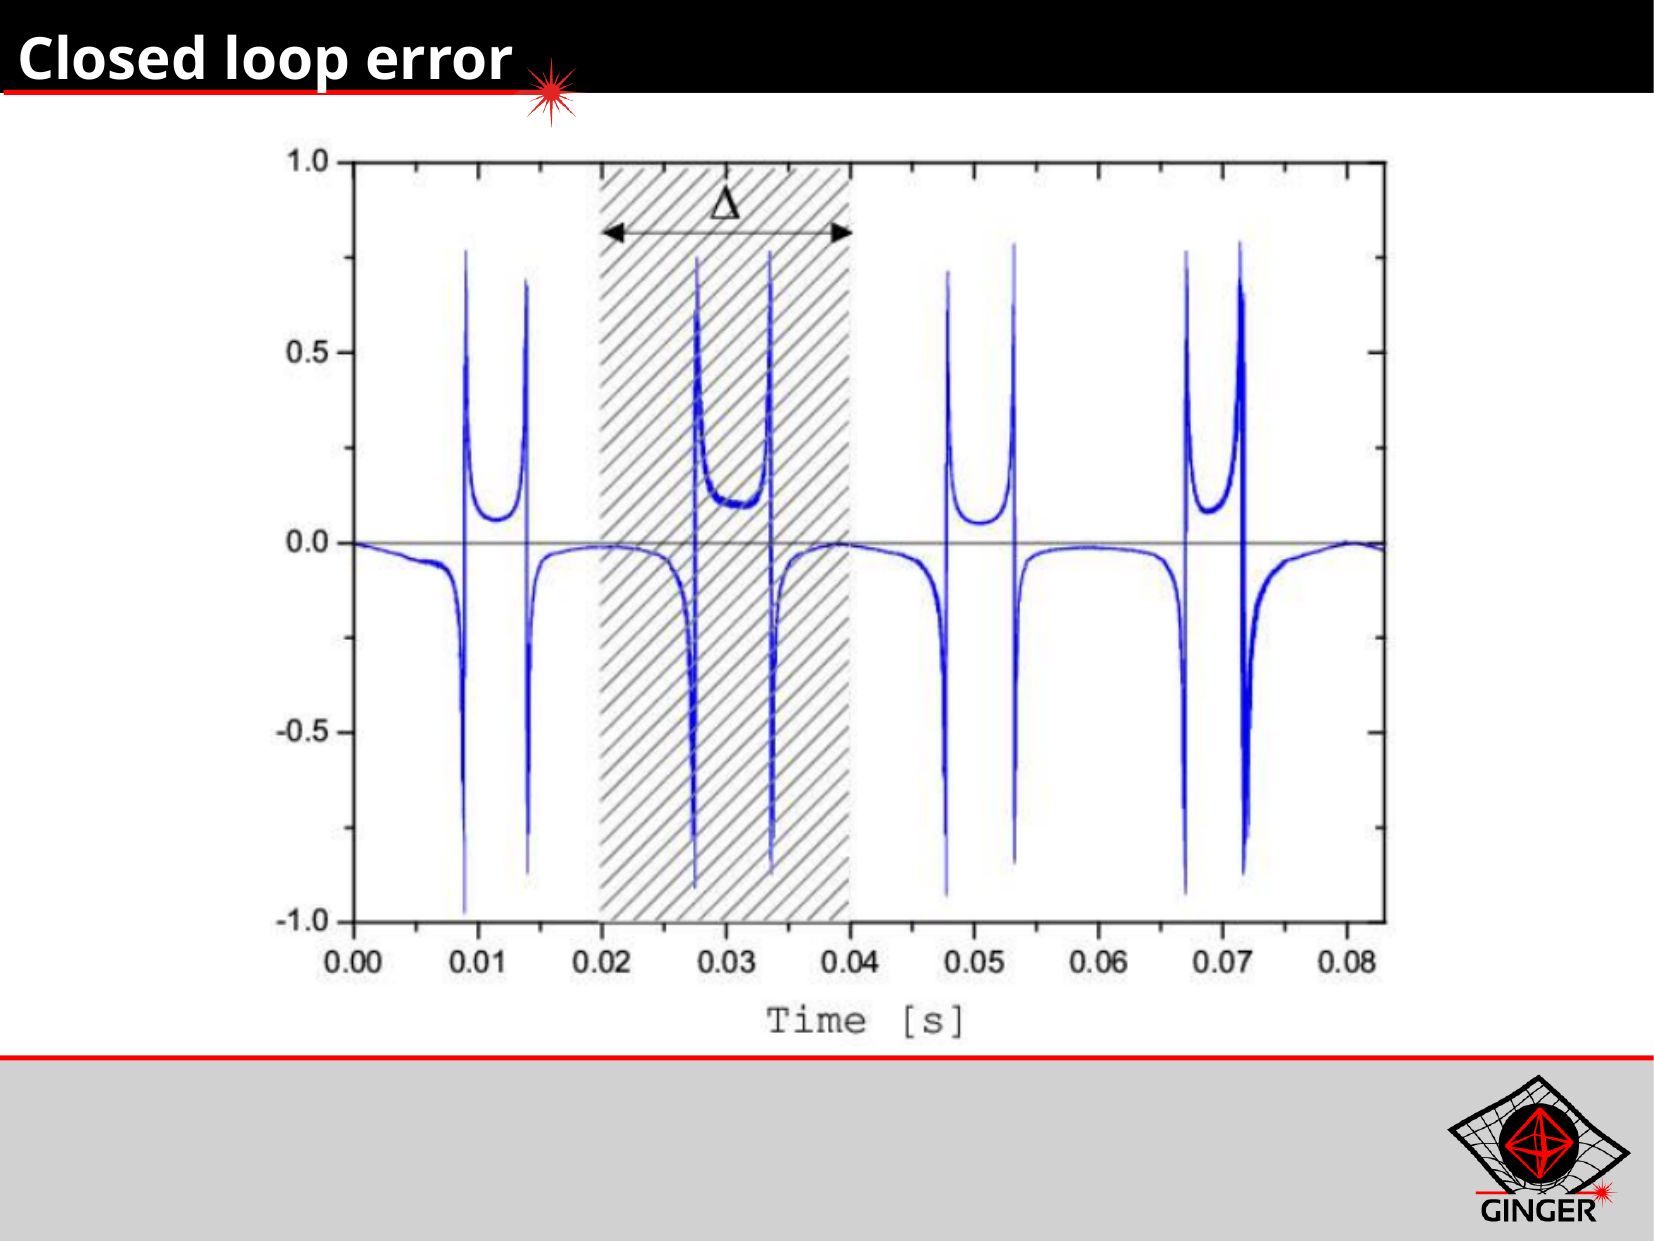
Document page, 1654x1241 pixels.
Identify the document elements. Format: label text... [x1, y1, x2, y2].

picture [0, 0, 1654, 1241]
text_box Closed loop error [2, 9, 781, 91]
